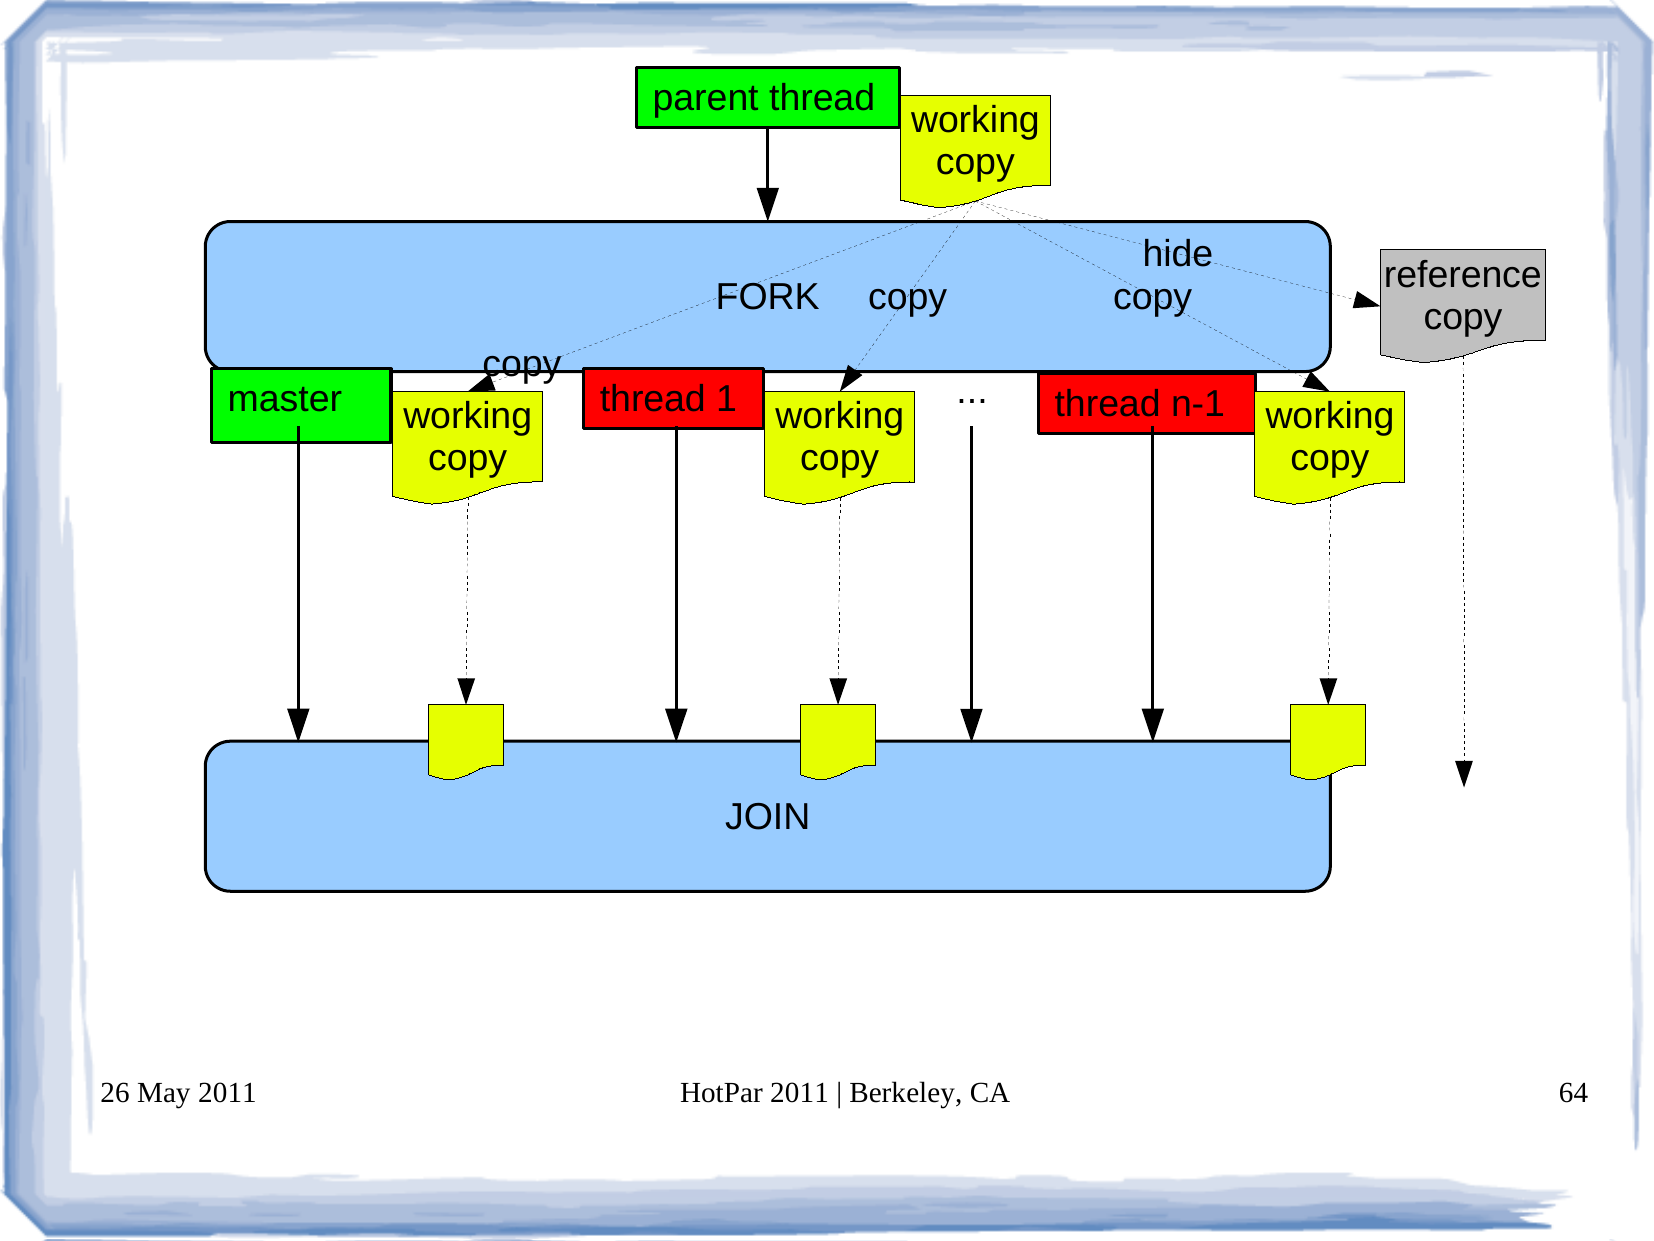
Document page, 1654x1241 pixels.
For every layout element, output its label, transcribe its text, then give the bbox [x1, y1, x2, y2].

text_box [800, 704, 876, 780]
text_box working copy [392, 391, 543, 505]
text_box thread n-1 [1038, 373, 1256, 434]
text_box master [211, 368, 392, 443]
text_box working copy [764, 391, 915, 505]
text_box FORK [506, 358, 517, 372]
picture [0, 0, 1654, 1241]
text_box parent thread [636, 67, 900, 128]
text_box [1290, 704, 1366, 780]
text_box FORK [205, 221, 1331, 372]
text_box [428, 704, 504, 780]
text_box thread 1 [583, 368, 764, 429]
text_box reference copy [1380, 249, 1546, 363]
text_box working copy [900, 95, 1051, 208]
text_box ... [941, 361, 1017, 419]
text_box working copy [1254, 391, 1405, 505]
text_box JOIN [205, 741, 1331, 892]
text_box FORK [527, 358, 537, 372]
